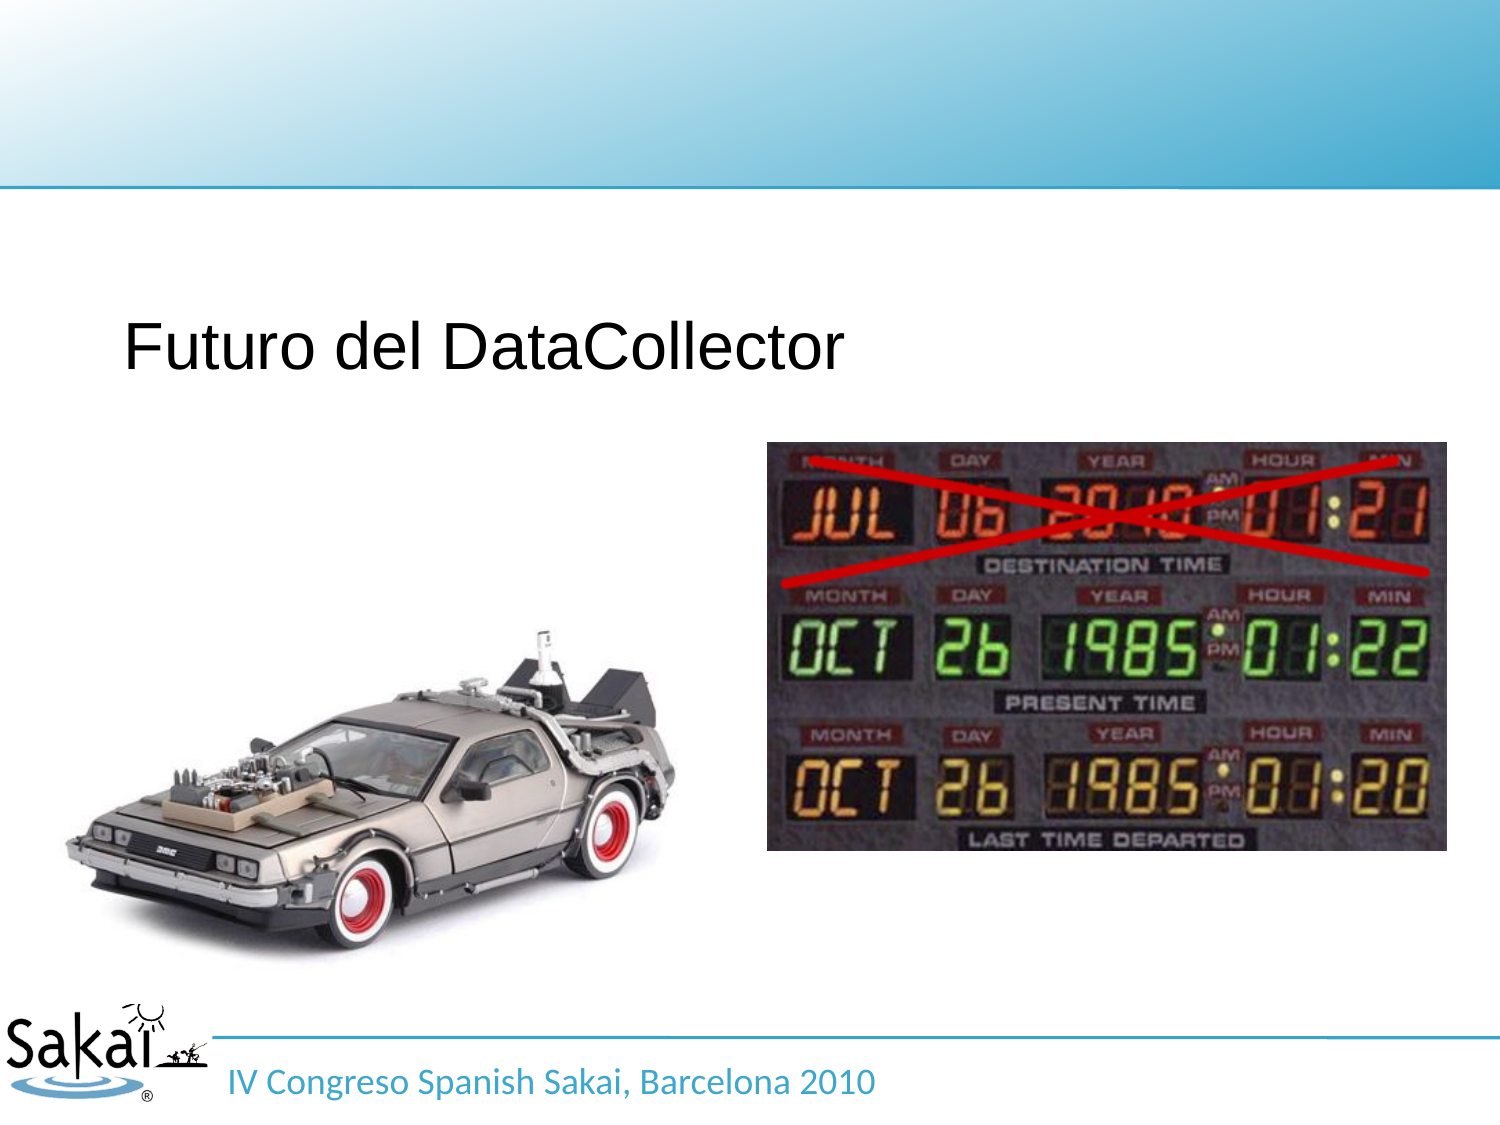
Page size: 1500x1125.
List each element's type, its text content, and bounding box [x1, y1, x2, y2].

picture [0, 594, 681, 1125]
subtitle Futuro del DataCollector [24, 219, 945, 473]
picture [767, 442, 1447, 851]
